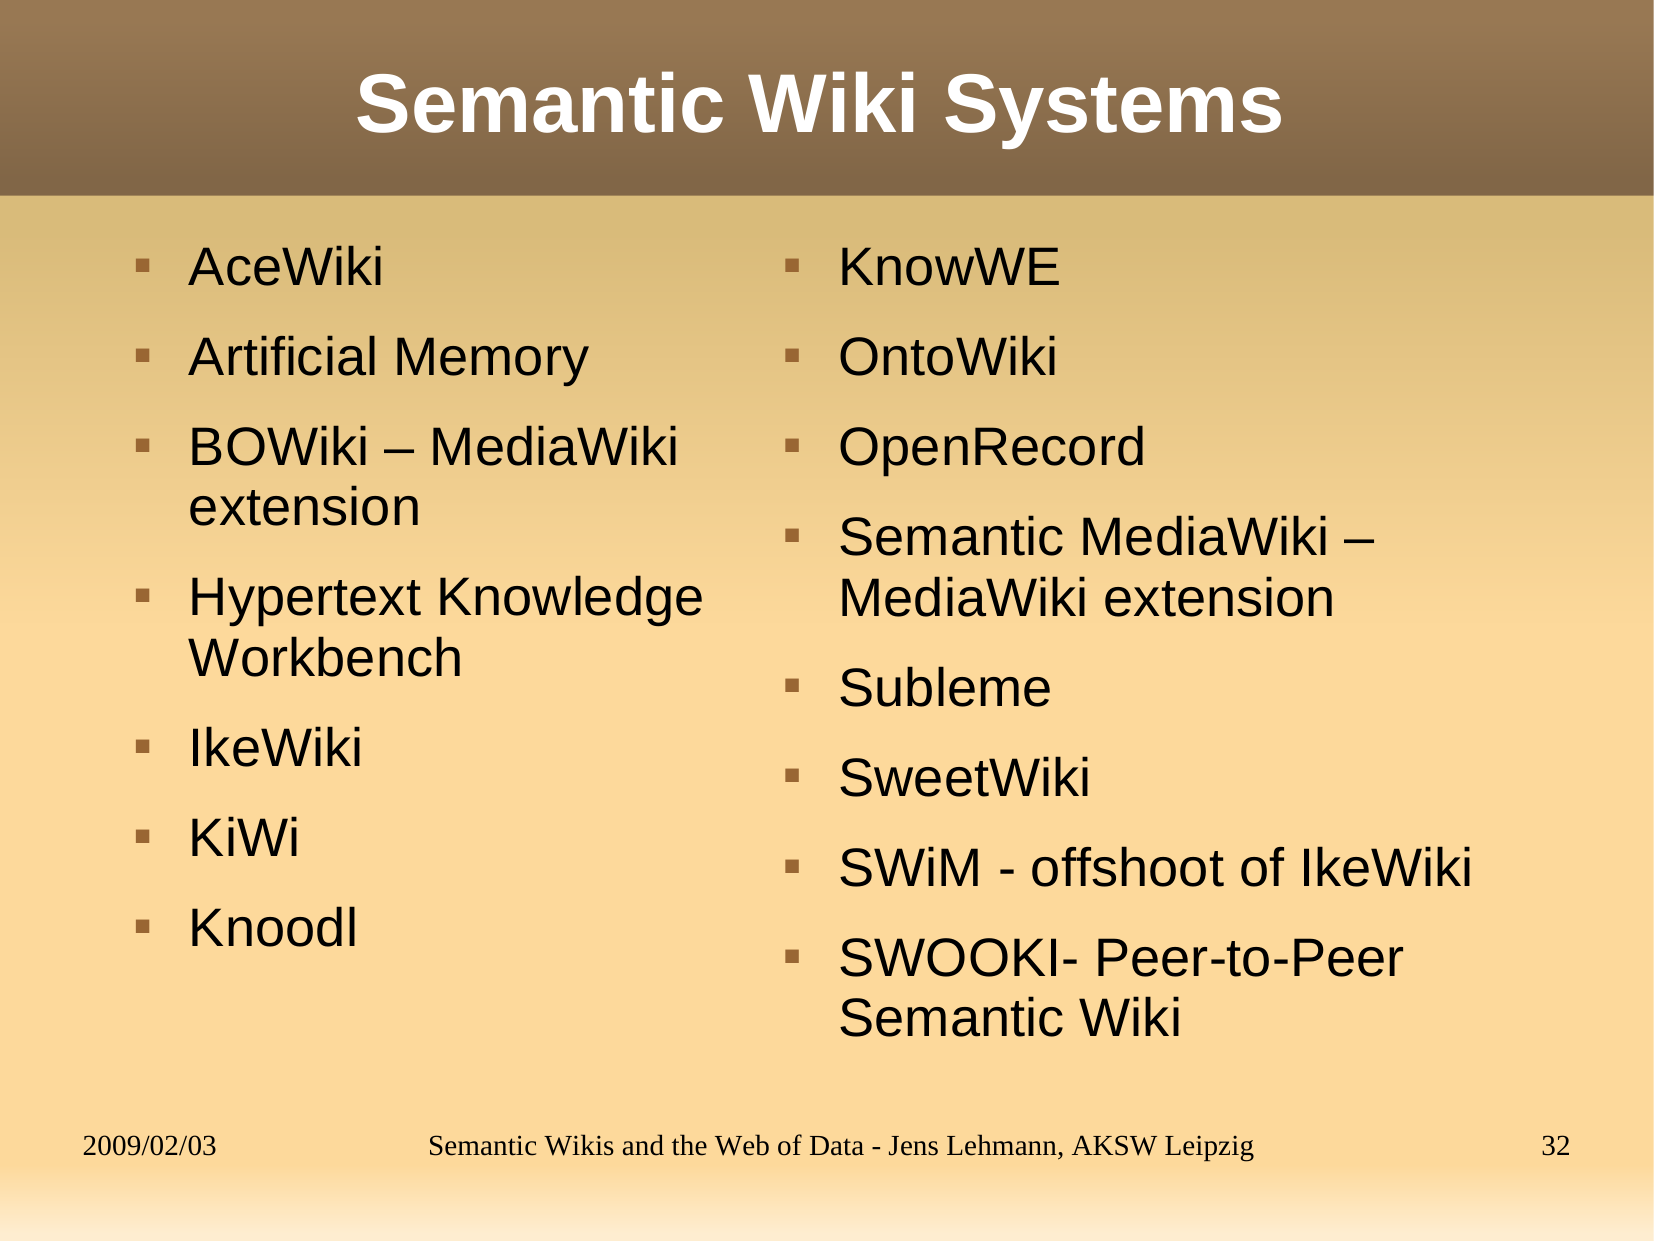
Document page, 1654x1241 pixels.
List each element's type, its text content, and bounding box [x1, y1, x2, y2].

list KnowWE OntoWiki OpenRecord Semantic MediaWiki – MediaWiki extension Subleme SweetWiki SWiM - offshoot of IkeWiki SWOOKI- Peer-to-Peer Semantic Wiki [767, 236, 1571, 1049]
picture [0, 0, 1654, 1241]
list AceWiki Artificial Memory BOWiki – MediaWiki extension Hypertext Knowledge Workbench IkeWiki KiWi Knoodl [118, 236, 767, 1049]
title Semantic Wiki Systems [76, 7, 1565, 200]
